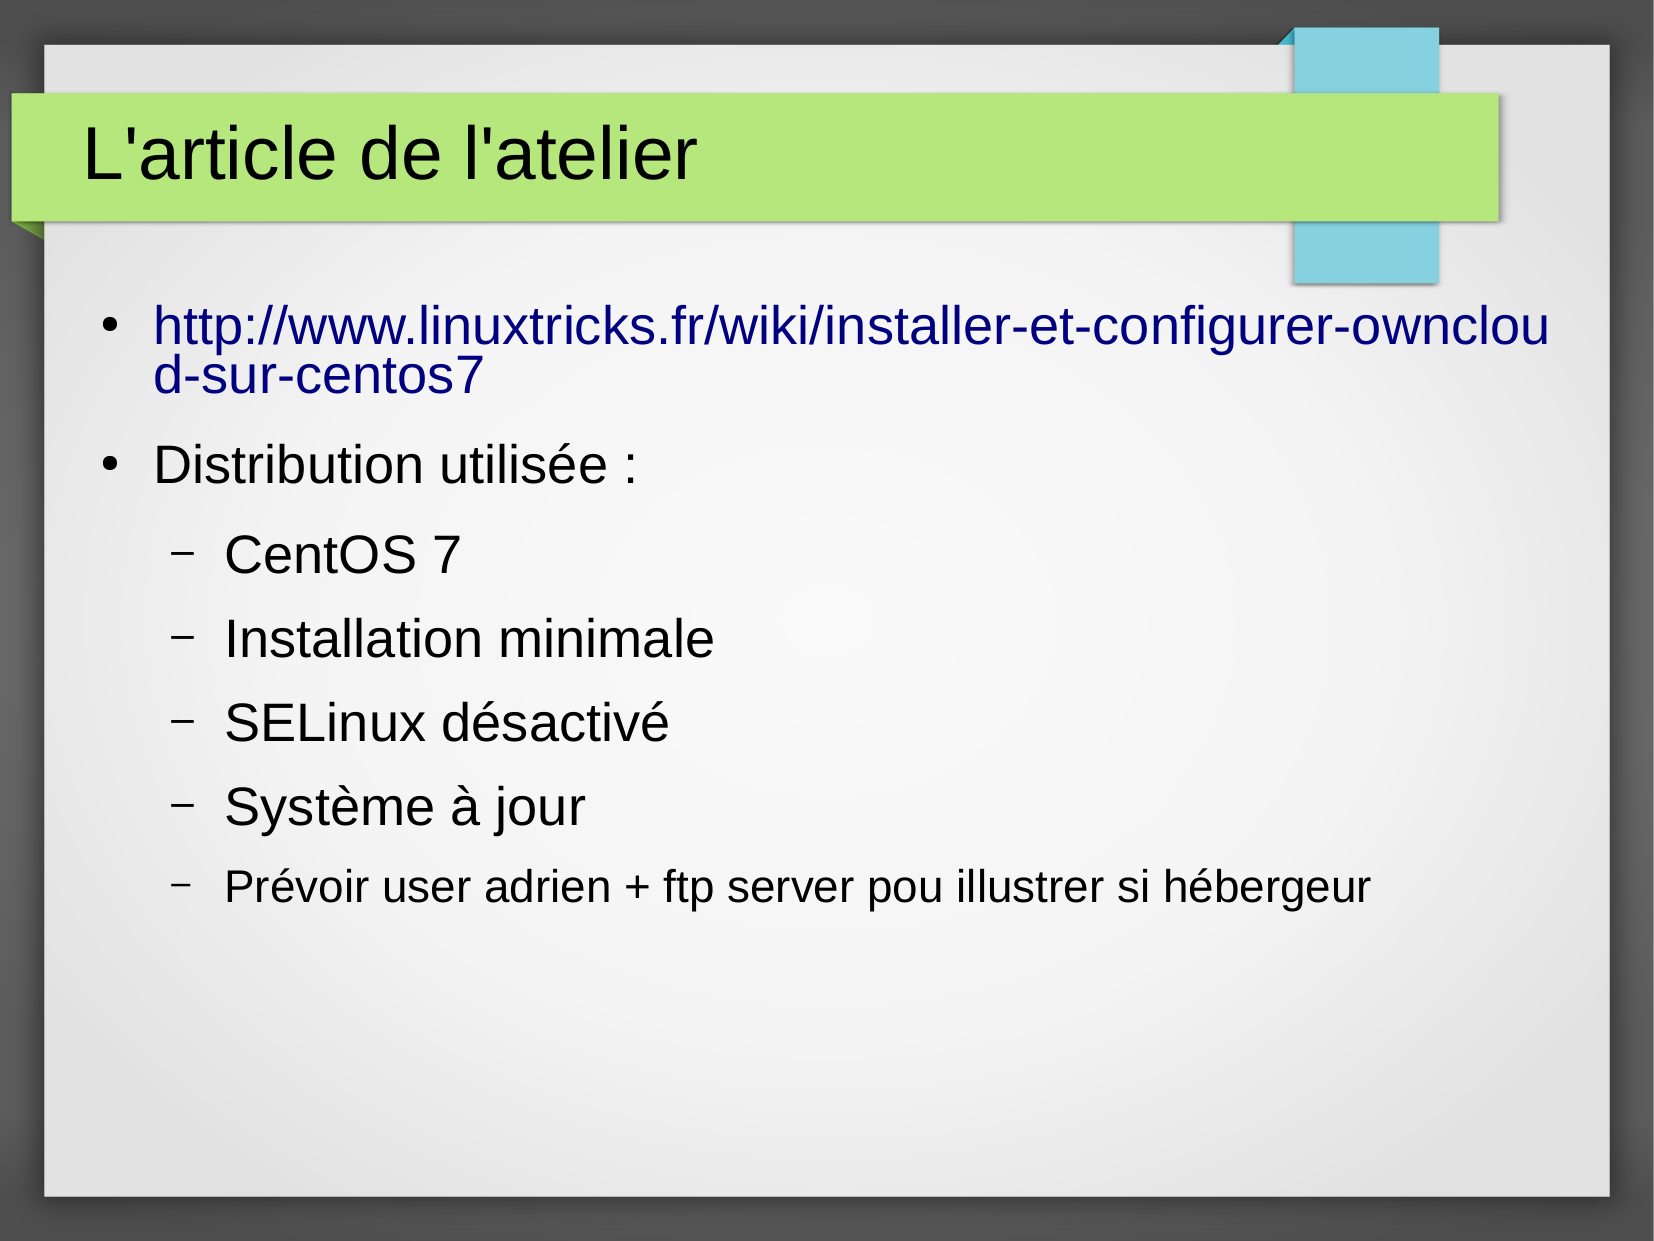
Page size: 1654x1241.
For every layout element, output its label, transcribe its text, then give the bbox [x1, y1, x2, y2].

picture [0, 0, 1654, 1241]
list http://www.linuxtricks.fr/wiki/installer-et-configurer-owncloud-sur-centos7 Distribution utilisée : CentOS 7 Installation minimale SELinux désactivé Système à jour Prévoir user adrien + ftp server pou illustrer si hébergeur [82, 295, 1571, 1015]
title L'article de l'atelier [82, 94, 1264, 213]
